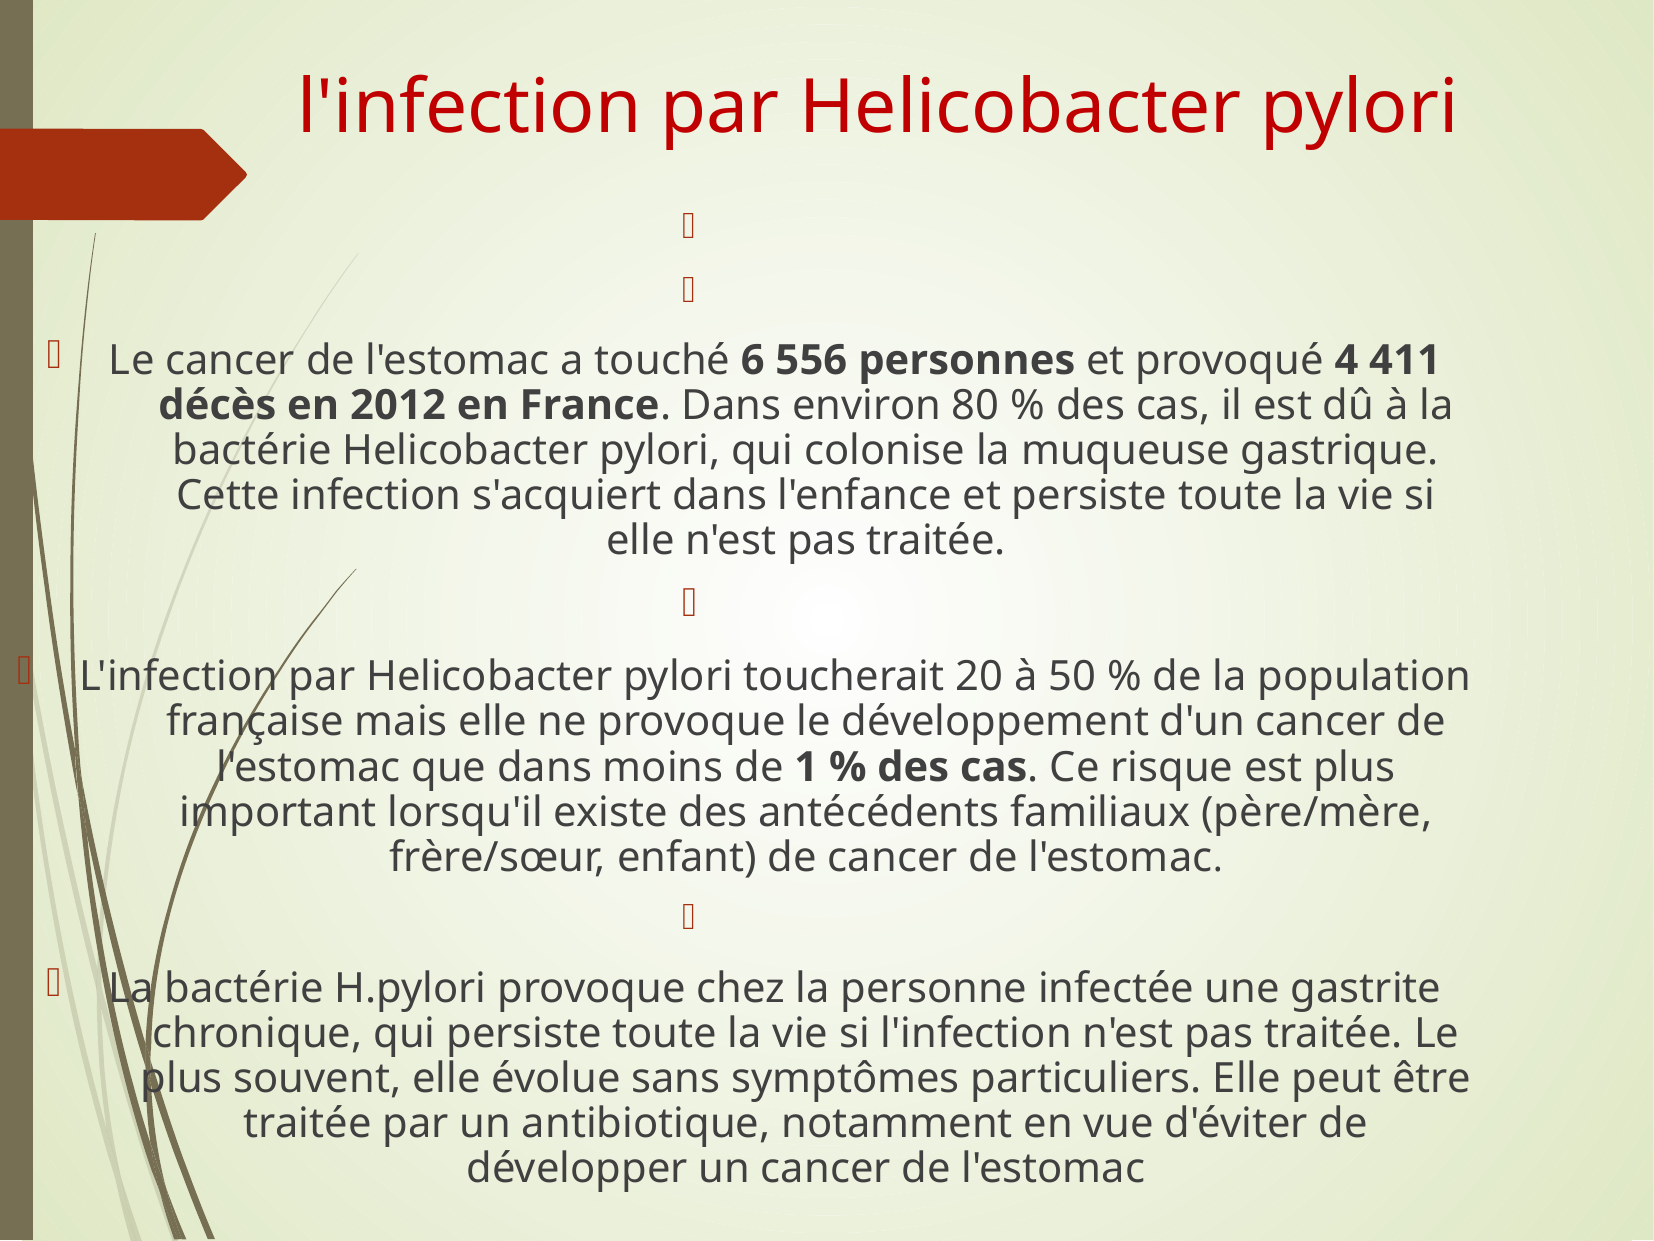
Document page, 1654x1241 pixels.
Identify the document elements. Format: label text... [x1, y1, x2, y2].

subtitle Le cancer de l'estomac a touché 6 556 personnes et provoqué 4 411 décès en 2012 en France. Dans environ 80 % des cas, il est dû à la bactérie Helicobacter pylori, qui colonise la muqueuse gastrique. Cette infection s'acquiert dans l'enfance et persiste toute la vie si elle n'est pas traitée. L'infection par Helicobacter pylori toucherait 20 à 50 % de la population française mais elle ne provoque le développement d'un cancer de l'estomac que dans moins de 1 % des cas. Ce risque est plus important lorsqu'il existe des antécédents familiaux (père/mère, frère/sœur, enfant) de cancer de l'estomac. La bactérie H.pylori provoque chez la personne infectée une gastrite chronique, qui persiste toute la vie si l'infection n'est pas traitée. Le plus souvent, elle évolue sans symptômes particuliers. Elle peut être traitée par un antibiotique, notamment en vue d'éviter de développer un cancer de l'estomac [0, 167, 1489, 1232]
title l'infection par Helicobacter pylori [282, 49, 1489, 167]
